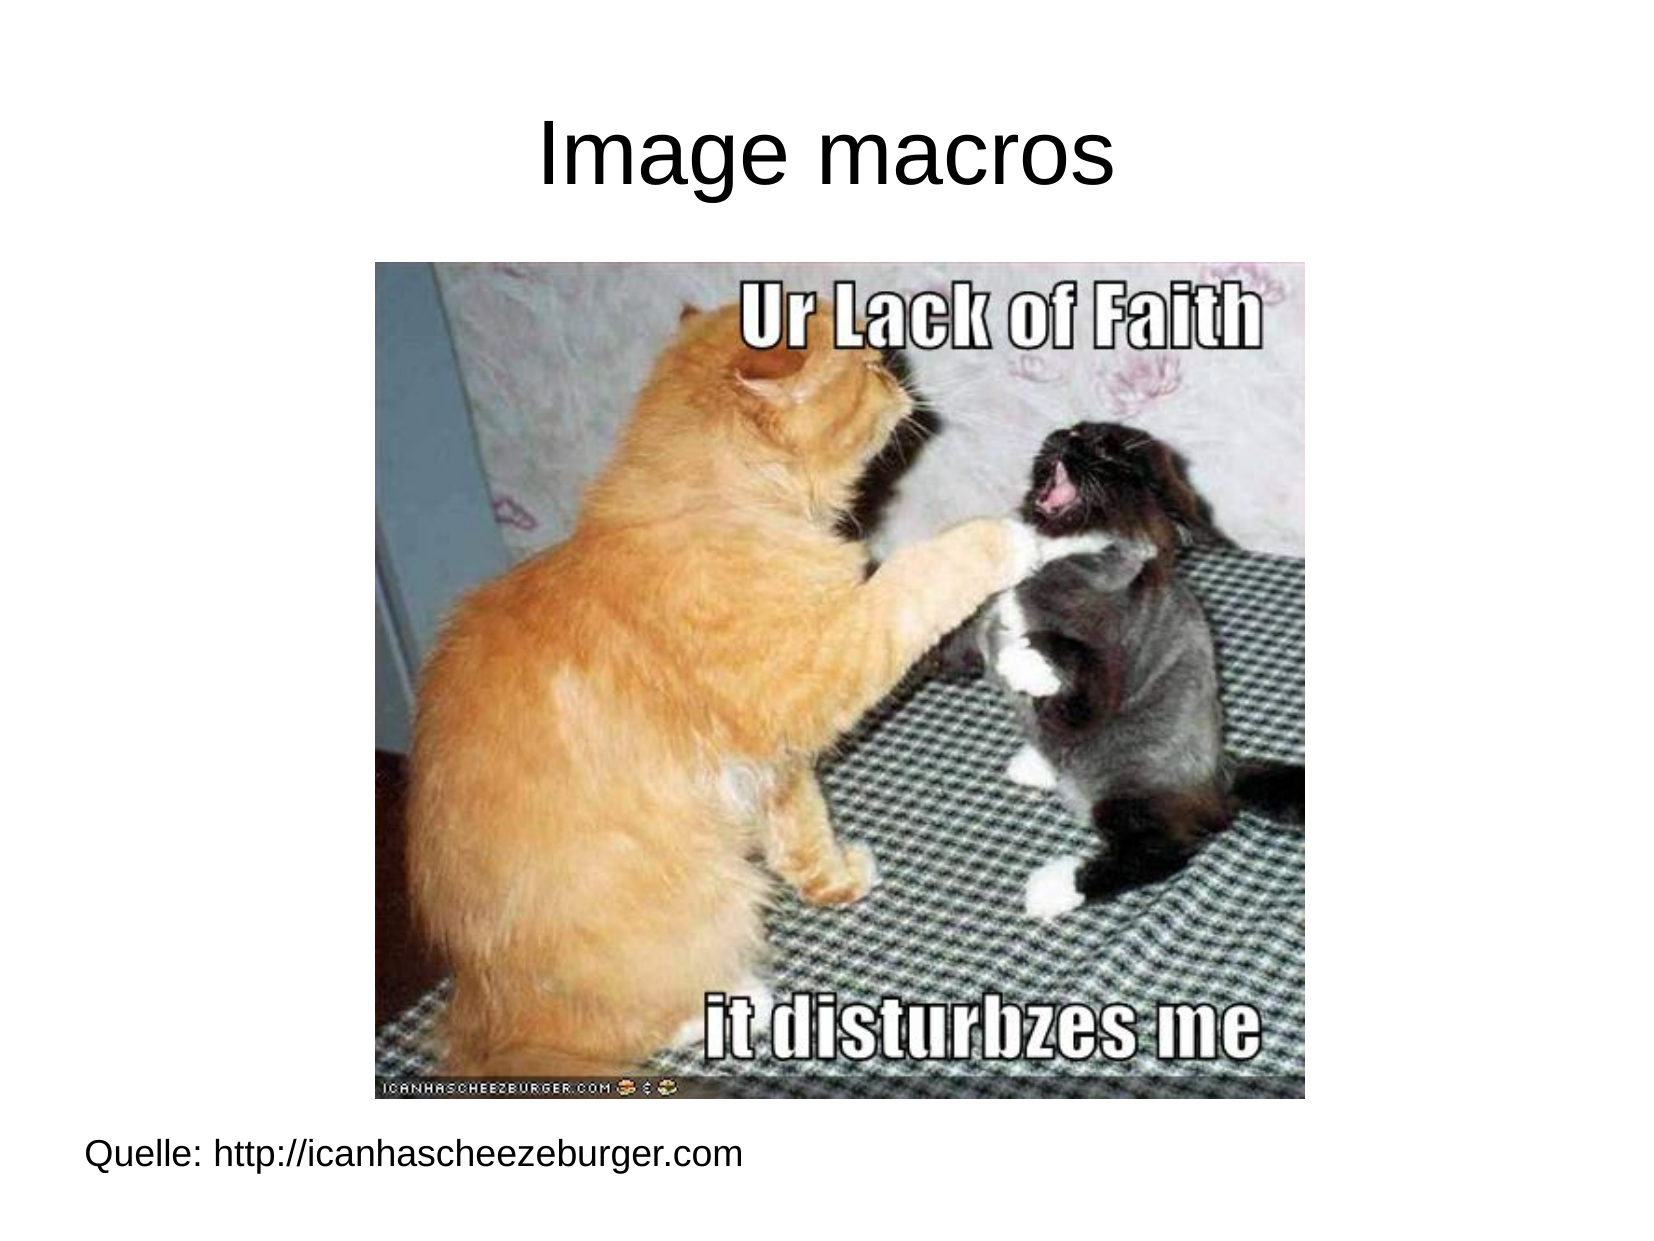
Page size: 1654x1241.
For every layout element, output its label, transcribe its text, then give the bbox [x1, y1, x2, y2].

title Image macros [82, 49, 1571, 257]
text_box Quelle: http://icanhascheezeburger.com [69, 1125, 761, 1182]
picture [375, 262, 1305, 1099]
